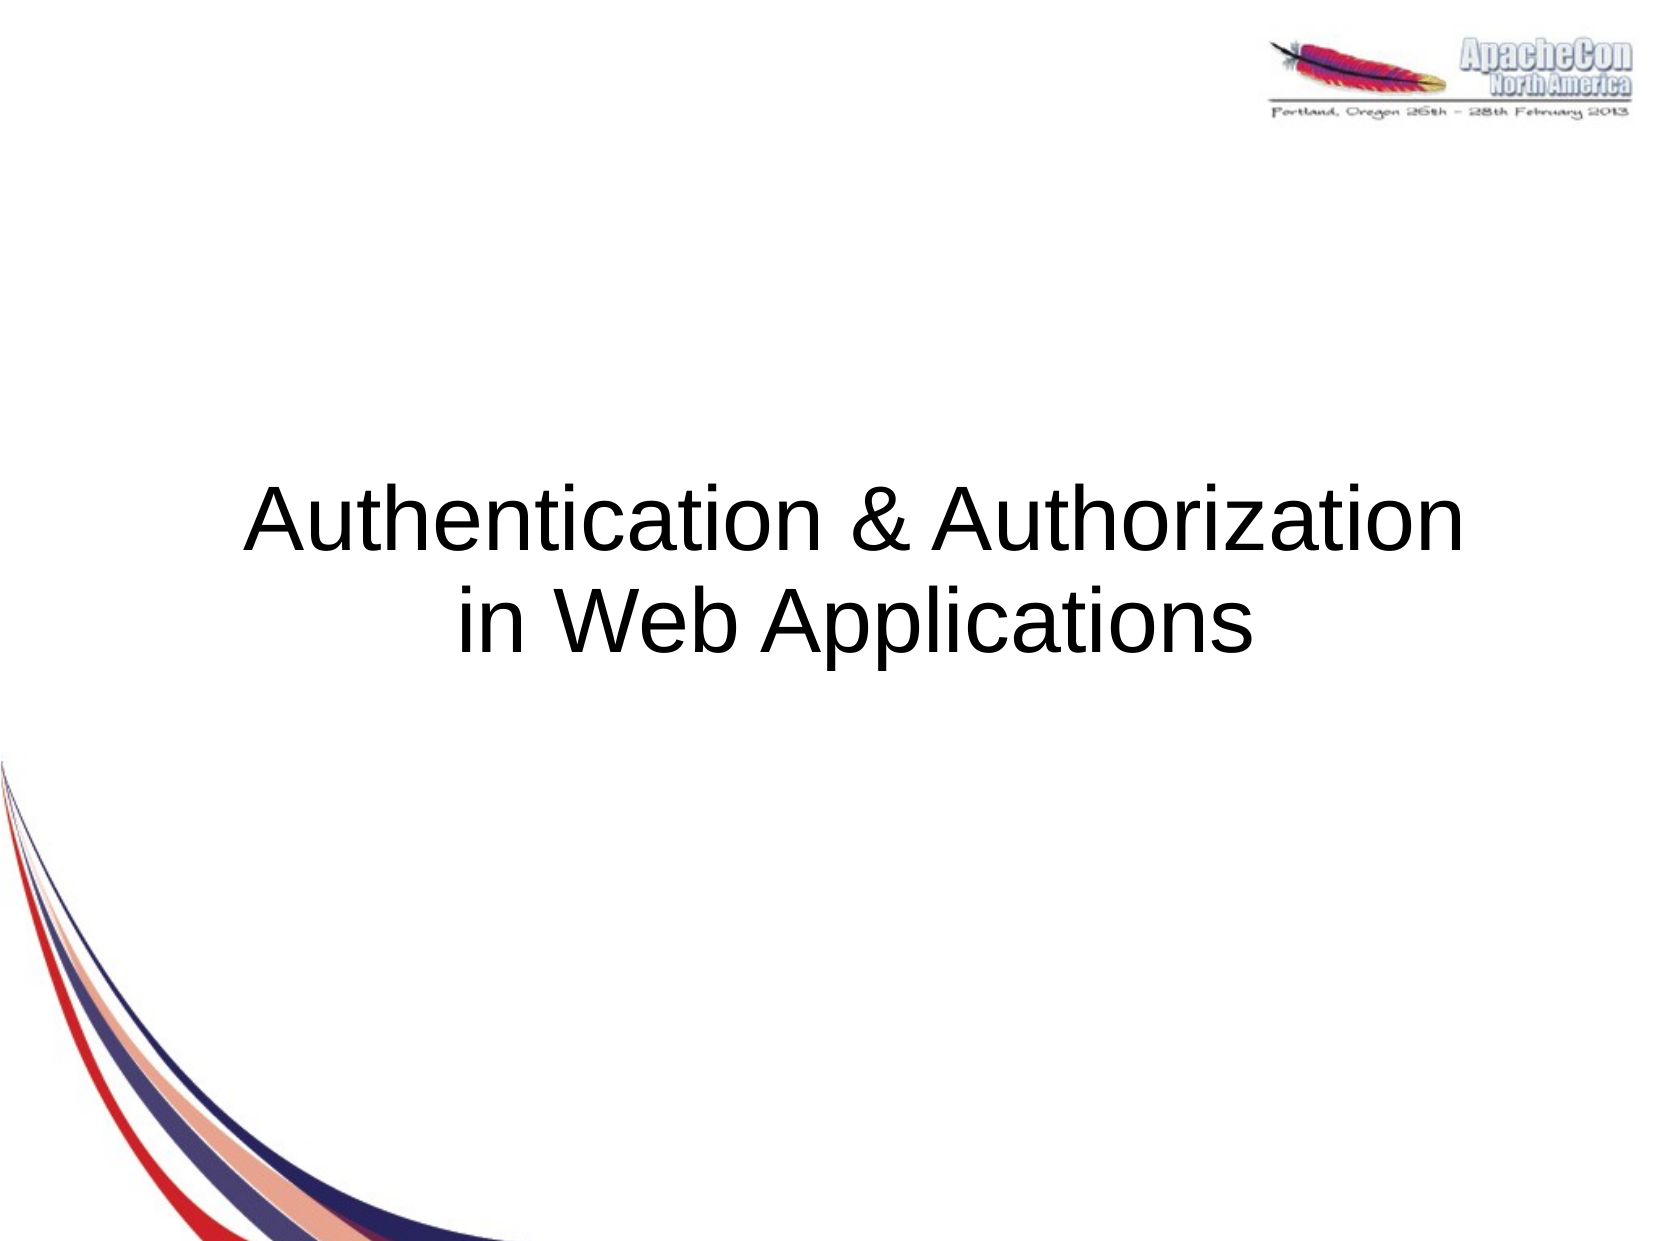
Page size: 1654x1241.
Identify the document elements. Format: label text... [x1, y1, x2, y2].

picture [0, 0, 1654, 1241]
title Authentication & Authorization in Web Applications [177, 467, 1536, 673]
